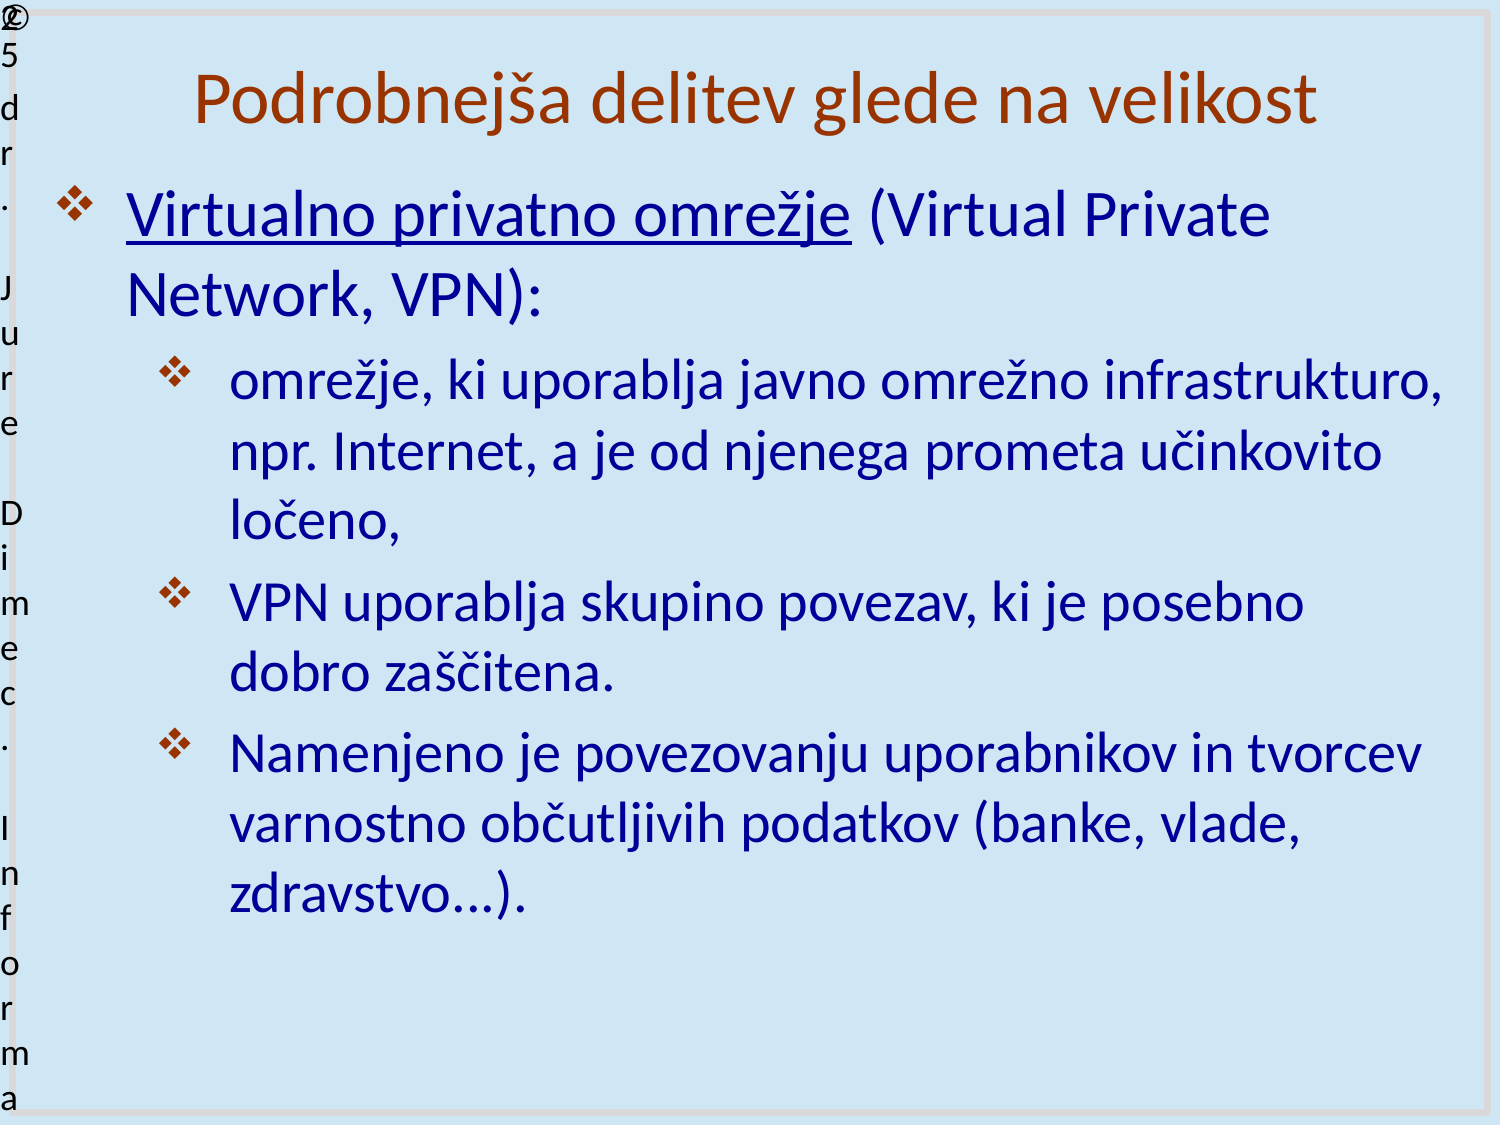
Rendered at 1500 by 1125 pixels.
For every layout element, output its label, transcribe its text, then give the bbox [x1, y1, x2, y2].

title Podrobnejša delitev glede na velikost [37, 37, 1475, 150]
list Virtualno privatno omrežje (Virtual Private Network, VPN): omrežje, ki uporablja javno omrežno infrastrukturo, npr. Internet, a je od njenega prometa učinkovito ločeno, VPN uporablja skupino povezav, ki je posebno dobro zaščitena. Namenjeno je povezovanju uporabnikov in tvorcev varnostno občutljivih podatkov (banke, vlade, zdravstvo...). [37, 162, 1475, 1050]
